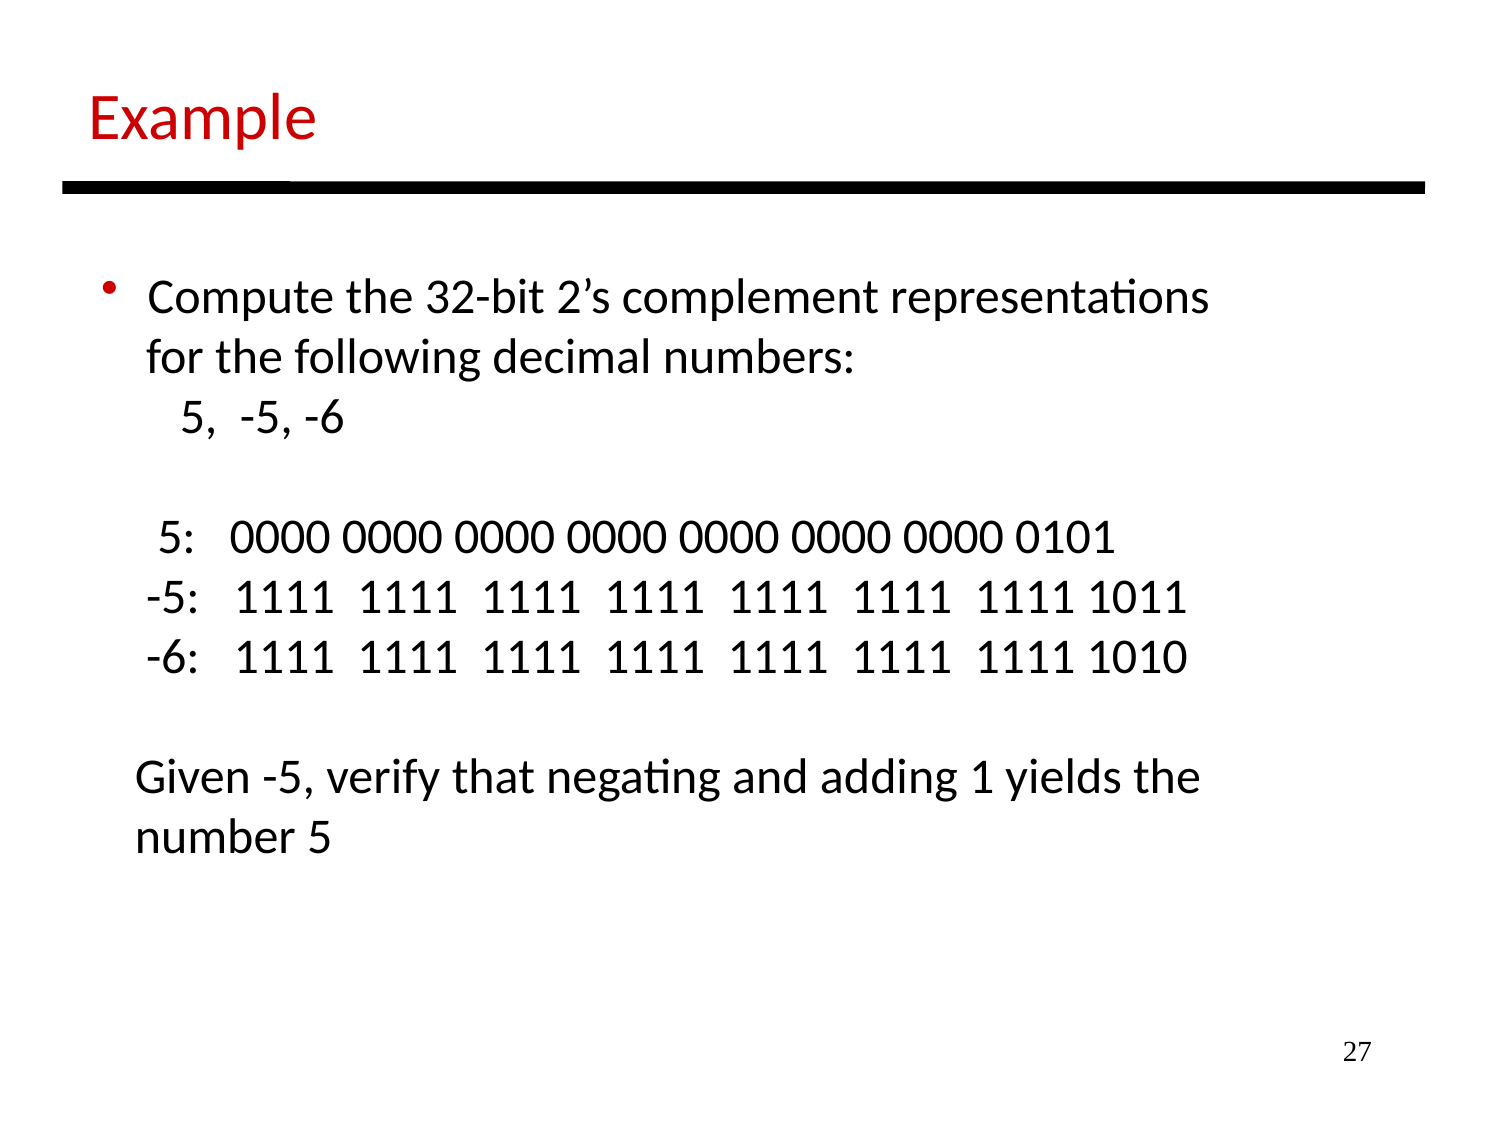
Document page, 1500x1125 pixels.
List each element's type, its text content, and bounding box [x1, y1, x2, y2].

slide_number <number> [1074, 1025, 1388, 1100]
text_box Compute the 32-bit 2’s complement representations for the following decimal numbers: 5, -5, -6 5: 0000 0000 0000 0000 0000 0000 0000 0101 -5: 1111 1111 1111 1111 1111 1111 1111 1011 -6: 1111 1111 1111 1111 1111 1111 1111 1010 Given -5, verify that negating and adding 1 yields the number 5 [86, 256, 1225, 872]
text_box Example [73, 65, 333, 160]
